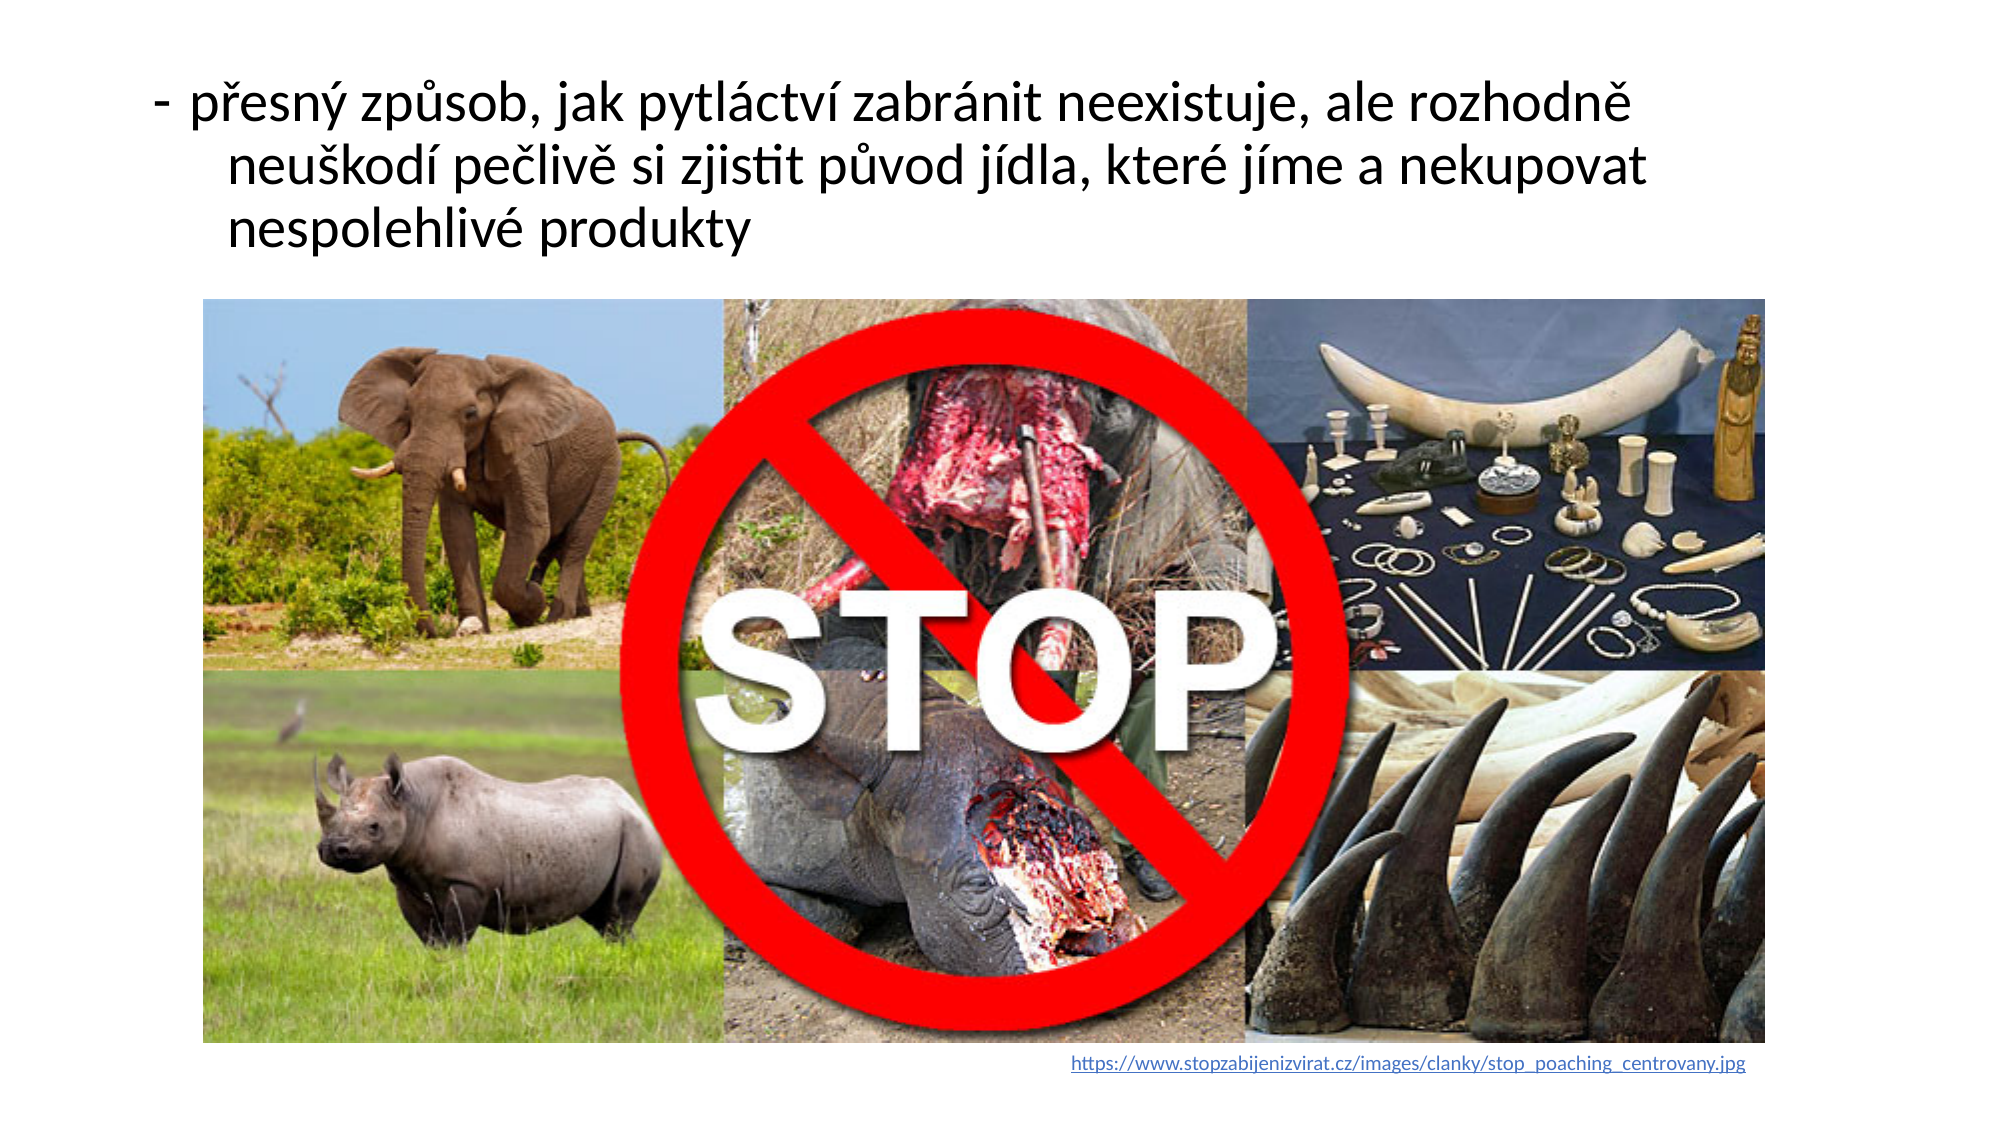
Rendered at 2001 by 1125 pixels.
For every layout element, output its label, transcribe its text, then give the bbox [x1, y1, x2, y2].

list přesný způsob, jak pytláctví zabránit neexistuje, ale rozhodně neuškodí pečlivě si zjistit původ jídla, které jíme a nekupovat nespolehlivé produkty [137, 63, 1863, 807]
text_box https://www.stopzabijenizvirat.cz/images/clanky/stop_poaching_centrovany.jpg [1056, 1042, 2000, 1083]
picture [203, 299, 1765, 1043]
